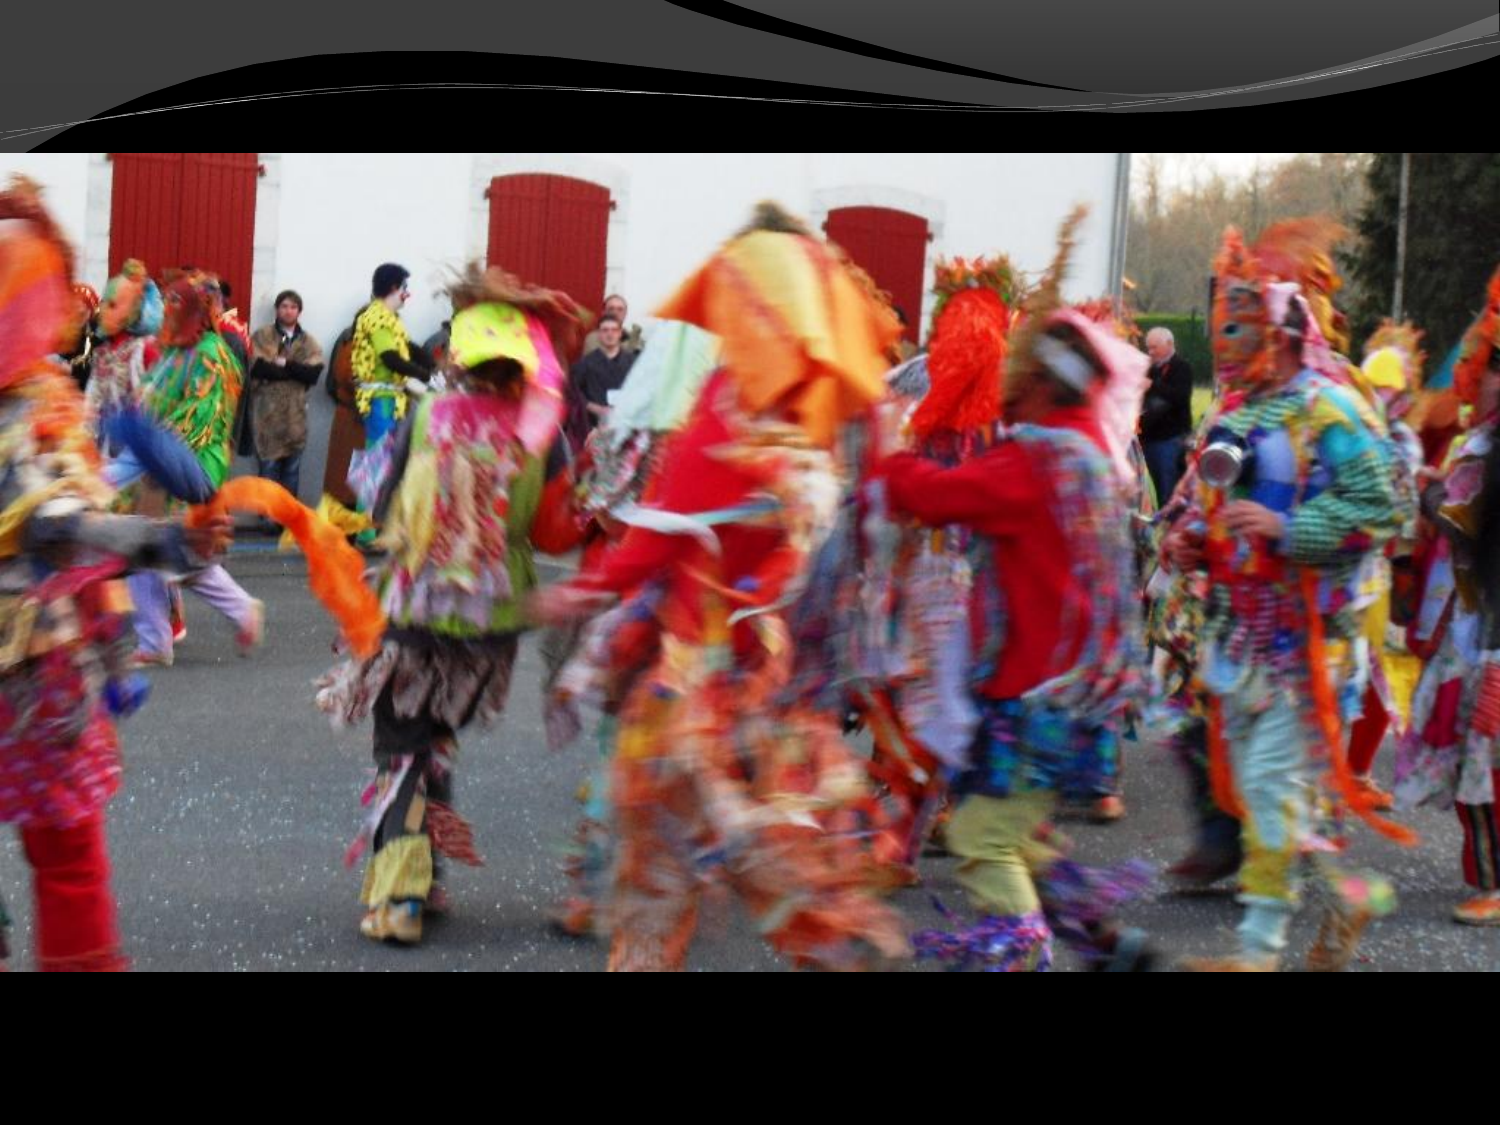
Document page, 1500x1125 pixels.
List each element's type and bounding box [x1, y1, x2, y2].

picture [0, 153, 1500, 972]
picture [0, 33, 1500, 140]
